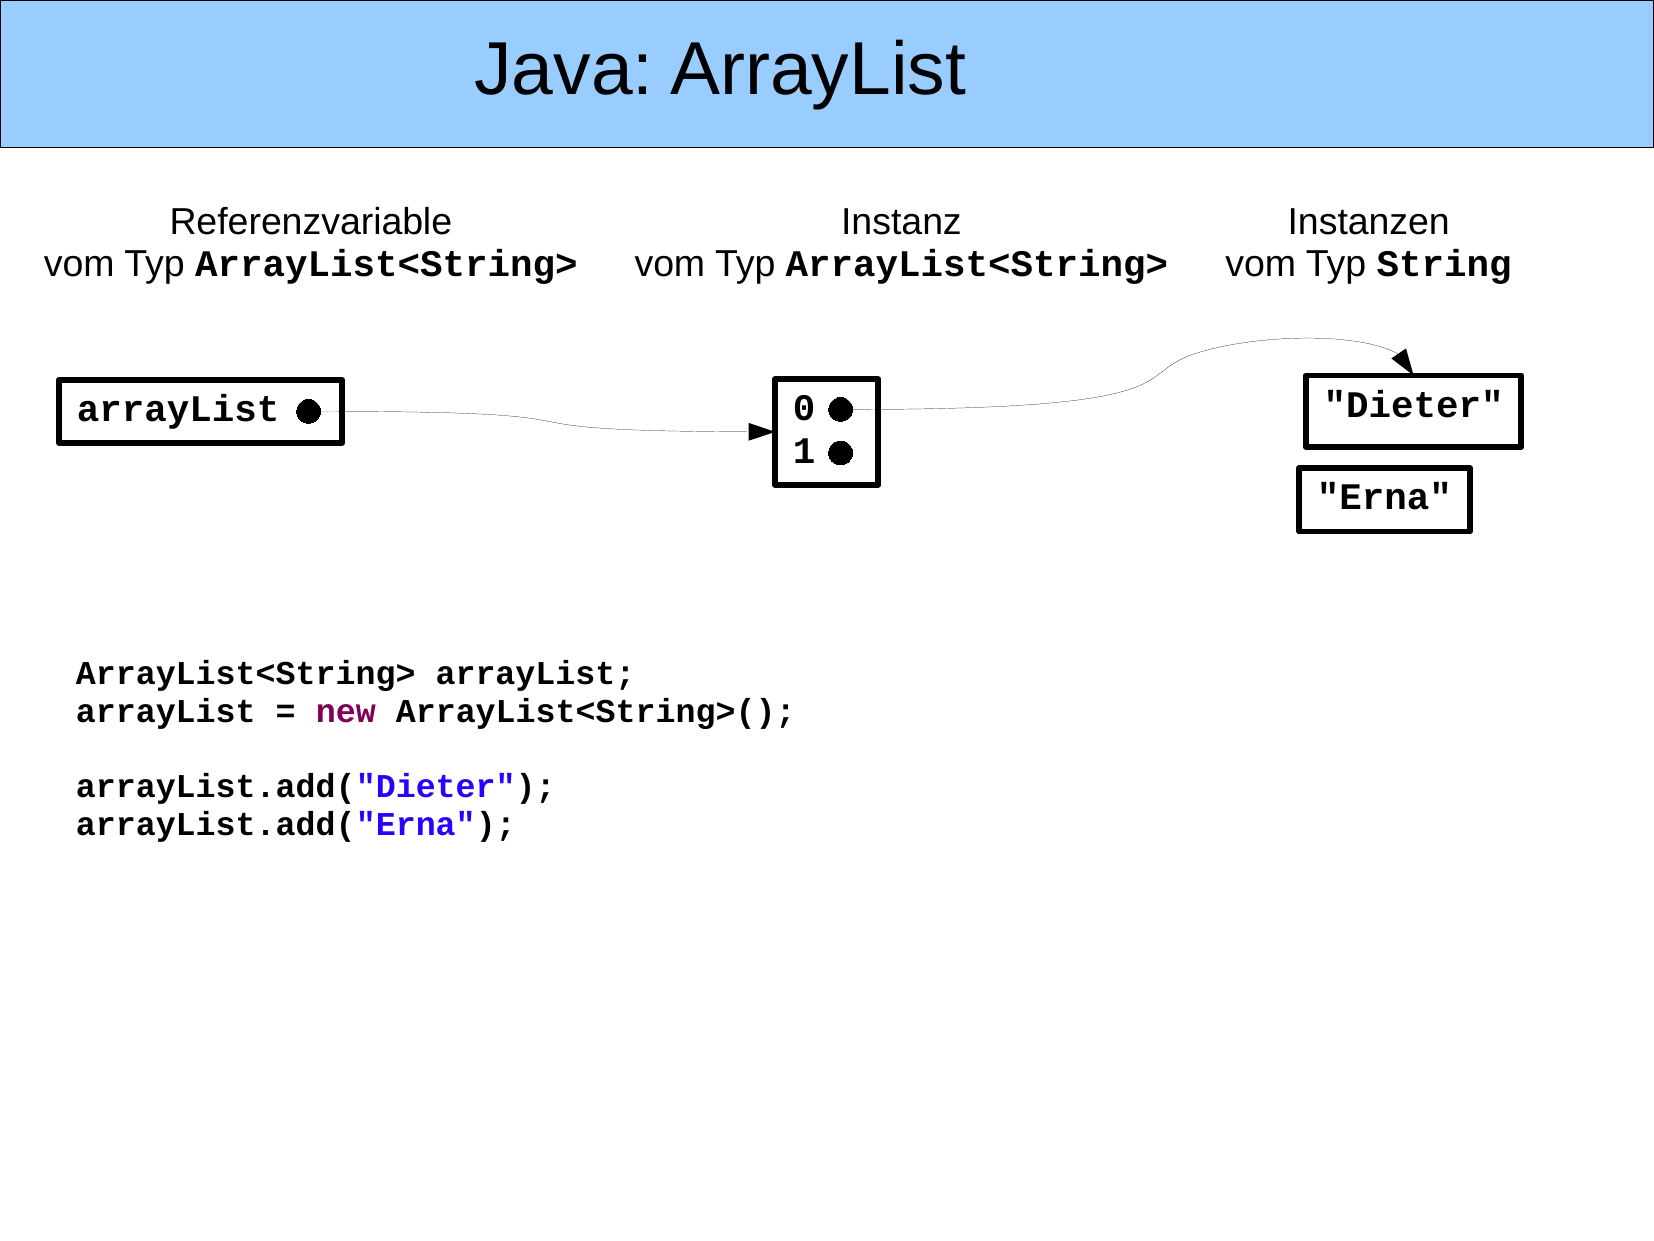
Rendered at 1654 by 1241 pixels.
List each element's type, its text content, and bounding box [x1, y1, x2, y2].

text_box [828, 397, 853, 422]
text_box 0 1 [775, 379, 879, 485]
text_box "Erna" [1299, 468, 1470, 532]
text_box Instanzen vom Typ String [1210, 193, 1527, 296]
text_box [296, 399, 321, 424]
text_box Referenzvariable vom Typ ArrayList<String> [29, 193, 591, 296]
text_box [828, 441, 853, 465]
text_box [0, 0, 1654, 148]
text_box Java: ArrayList [459, 19, 982, 119]
text_box arrayList [59, 379, 343, 443]
text_box Instanz vom Typ ArrayList<String> [619, 193, 1182, 296]
text_box ArrayList<String> arrayList; arrayList = new ArrayList<String>(); arrayList.add("Dieter"); arrayList.add("Erna"); [61, 649, 1131, 975]
text_box "Dieter" [1305, 375, 1522, 447]
